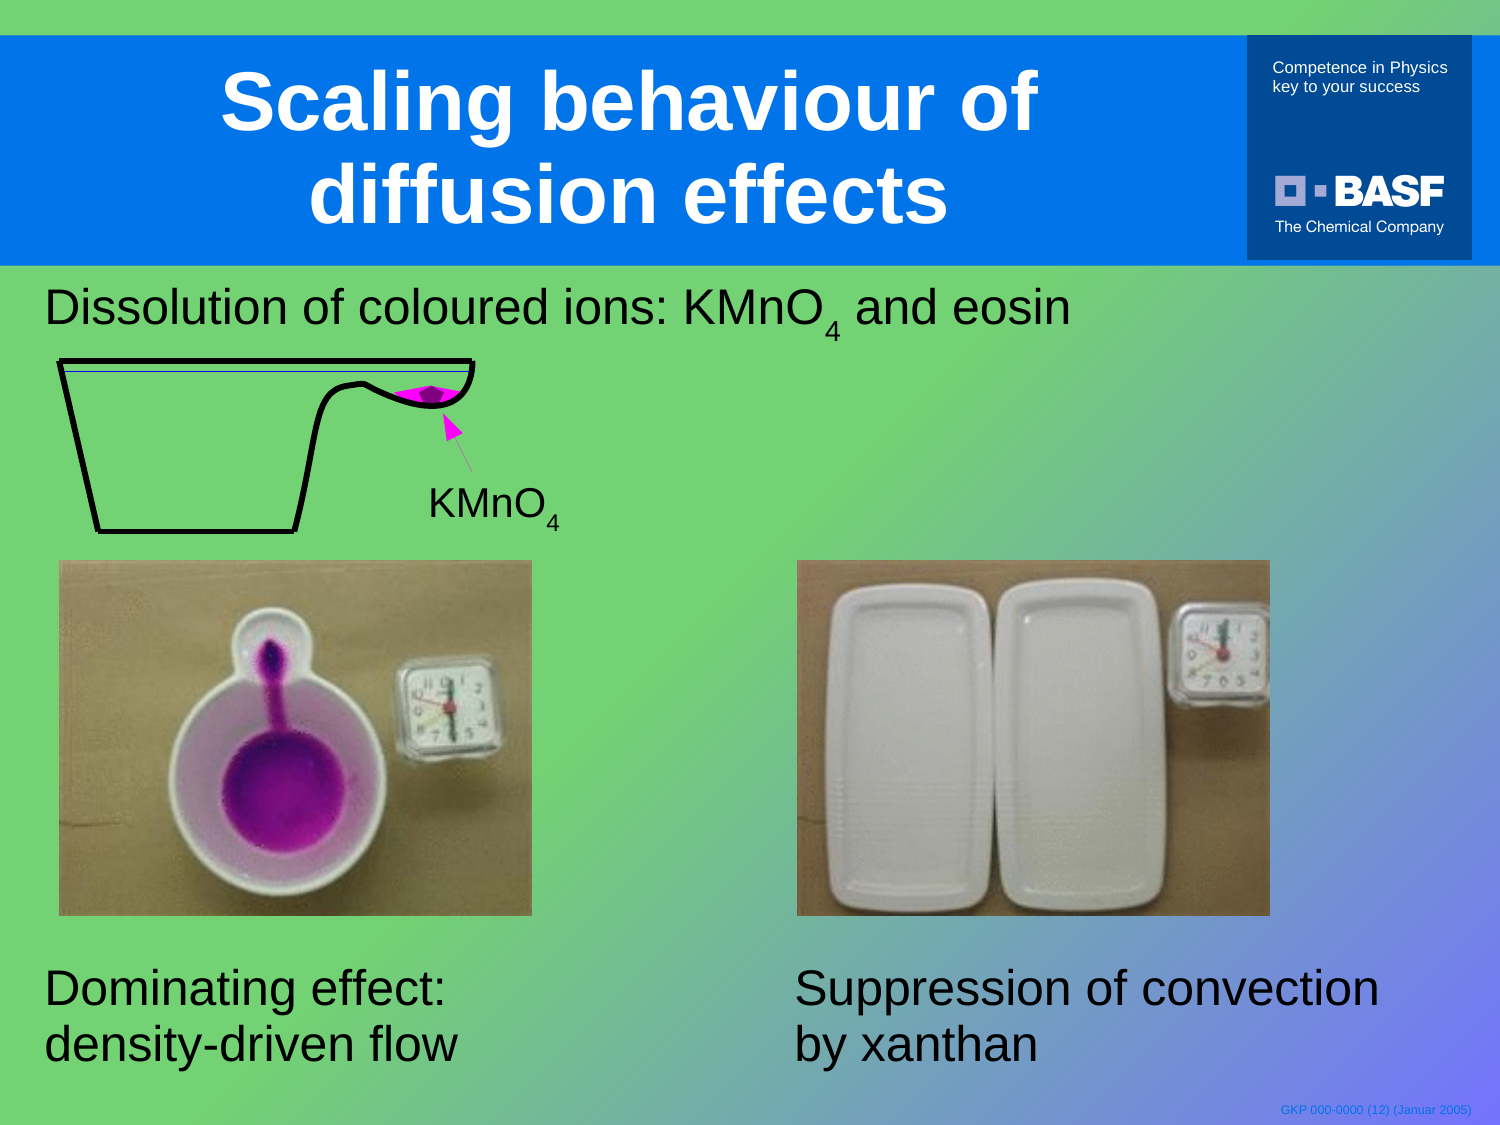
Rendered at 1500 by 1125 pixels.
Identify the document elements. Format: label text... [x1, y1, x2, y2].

picture [59, 560, 532, 916]
title Scaling behaviour of diffusion effects [27, 54, 1232, 308]
text_box KMnO4 [413, 472, 575, 544]
picture [1247, 35, 1472, 260]
text_box Dissolution of coloured ions: KMnO4 and eosin Dominating effect: Suppression of convection density-driven flow by xanthan [29, 271, 1410, 1080]
picture [797, 560, 1270, 916]
text_box [393, 385, 459, 402]
title Going micro and nano: approaching the apparent dwarf [1438, 1063, 1500, 1125]
